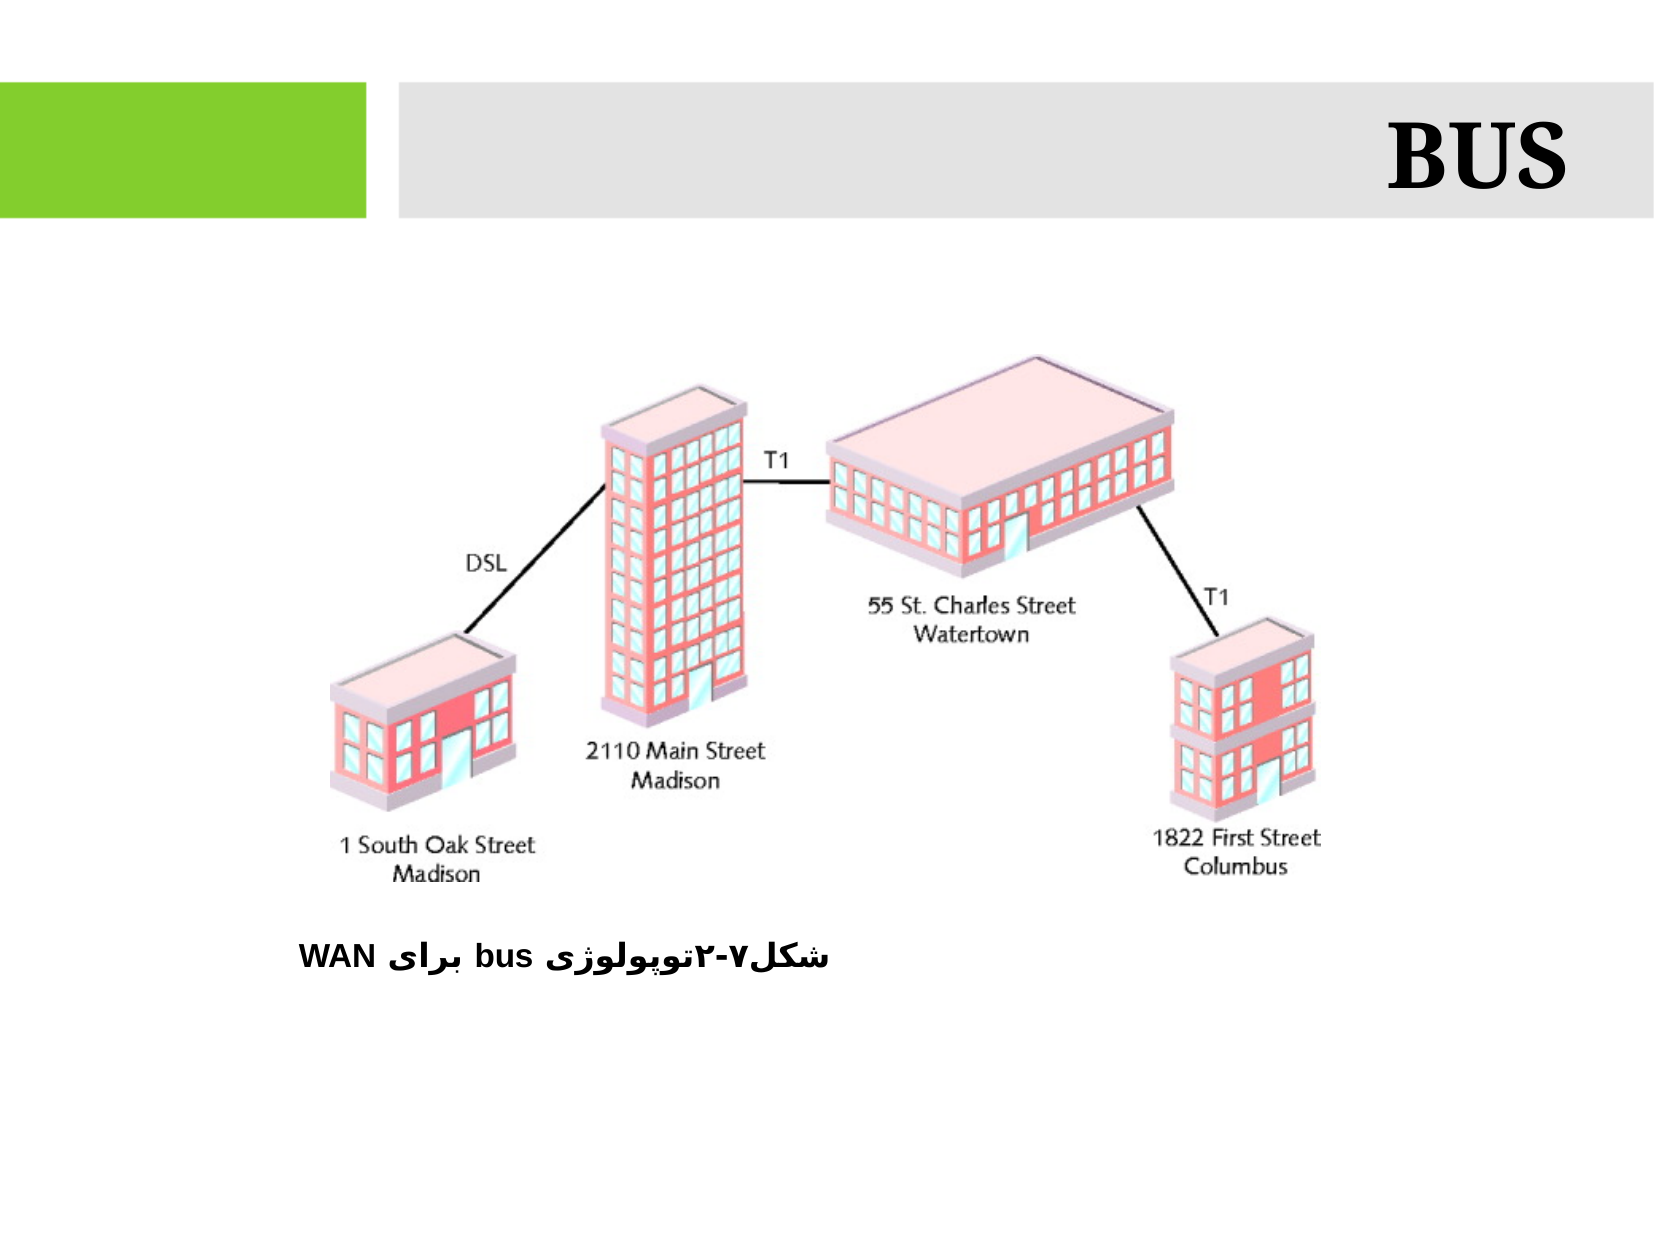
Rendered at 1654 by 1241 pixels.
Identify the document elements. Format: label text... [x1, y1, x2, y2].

picture [0, 0, 1654, 1241]
text_box شکل۷-۲توپولوژی bus برای WAN [280, 929, 881, 985]
title BUS [82, 49, 1571, 257]
